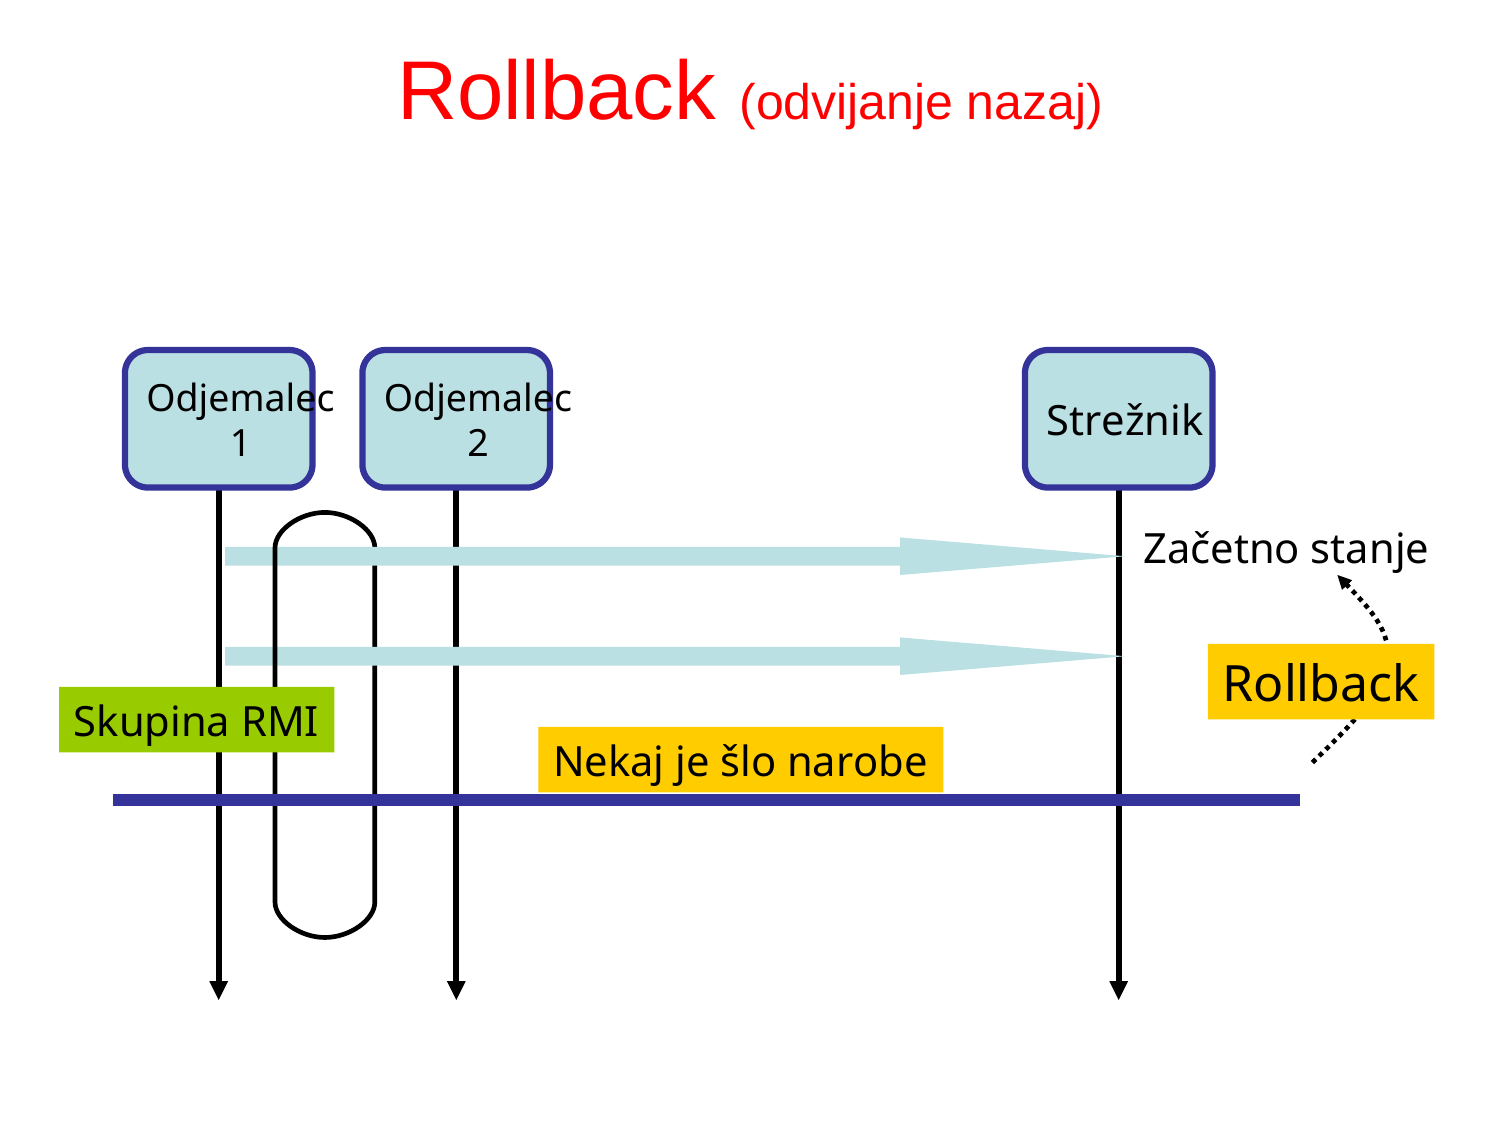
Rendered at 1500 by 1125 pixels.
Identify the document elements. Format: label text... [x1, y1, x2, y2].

text_box Odjemalec 1 [124, 350, 313, 488]
title Rollback (odvijanje nazaj) [75, 23, 1426, 149]
text_box Skupina RMI [59, 686, 335, 753]
text_box Strežnik [1024, 350, 1213, 488]
text_box [225, 646, 272, 666]
text_box Nekaj je šlo narobe [538, 726, 944, 793]
text_box [225, 546, 272, 566]
text_box Rollback [1207, 643, 1435, 720]
text_box [278, 637, 1126, 676]
text_box [278, 537, 1126, 576]
text_box Začetno stanje [1128, 514, 1445, 580]
text_box Odjemalec 2 [362, 350, 550, 488]
